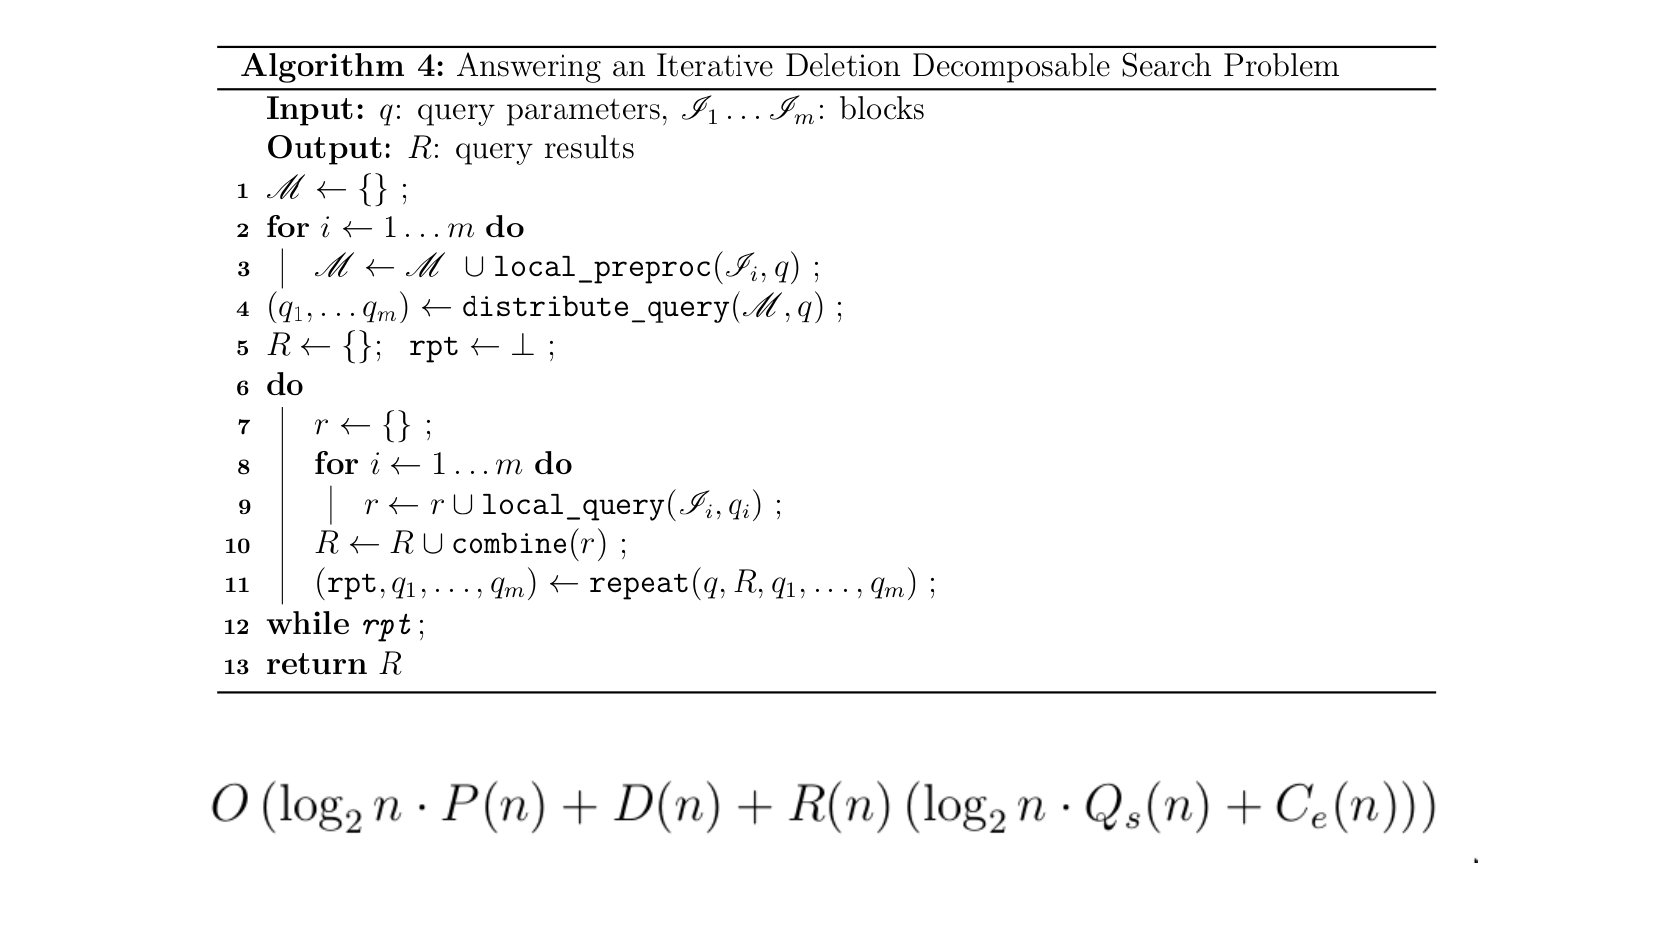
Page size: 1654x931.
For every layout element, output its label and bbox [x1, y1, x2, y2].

picture [210, 35, 1444, 707]
picture [176, 748, 1478, 863]
